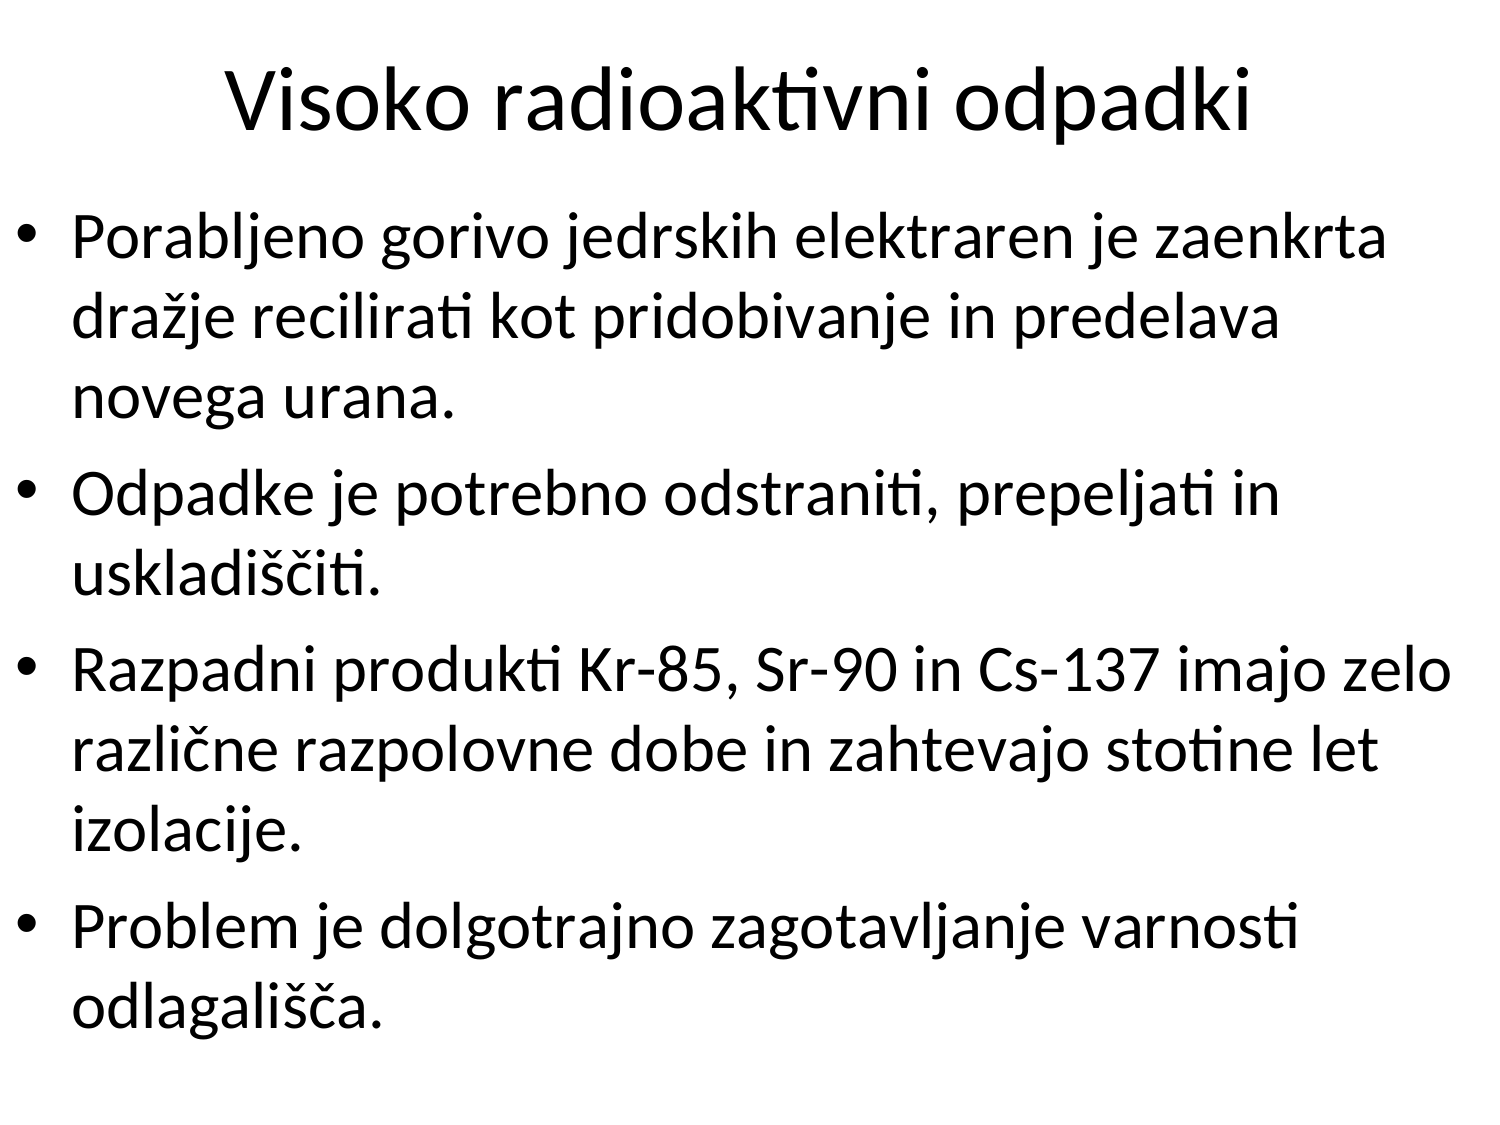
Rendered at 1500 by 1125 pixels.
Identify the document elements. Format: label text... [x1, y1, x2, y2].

text_box Visoko radioaktivni odpadki [64, 0, 1415, 184]
text_box Porabljeno gorivo jedrskih elektraren je zaenkrta dražje recilirati kot pridobivanje in predelava novega urana. Odpadke je potrebno odstraniti, prepeljati in uskladiščiti. Razpadni produkti Kr-85, Sr-90 in Cs-137 imajo zelo različne razpolovne dobe in zahtevajo stotine let izolacije. Problem je dolgotrajno zagotavljanje varnosti odlagališča. [0, 184, 1500, 1125]
